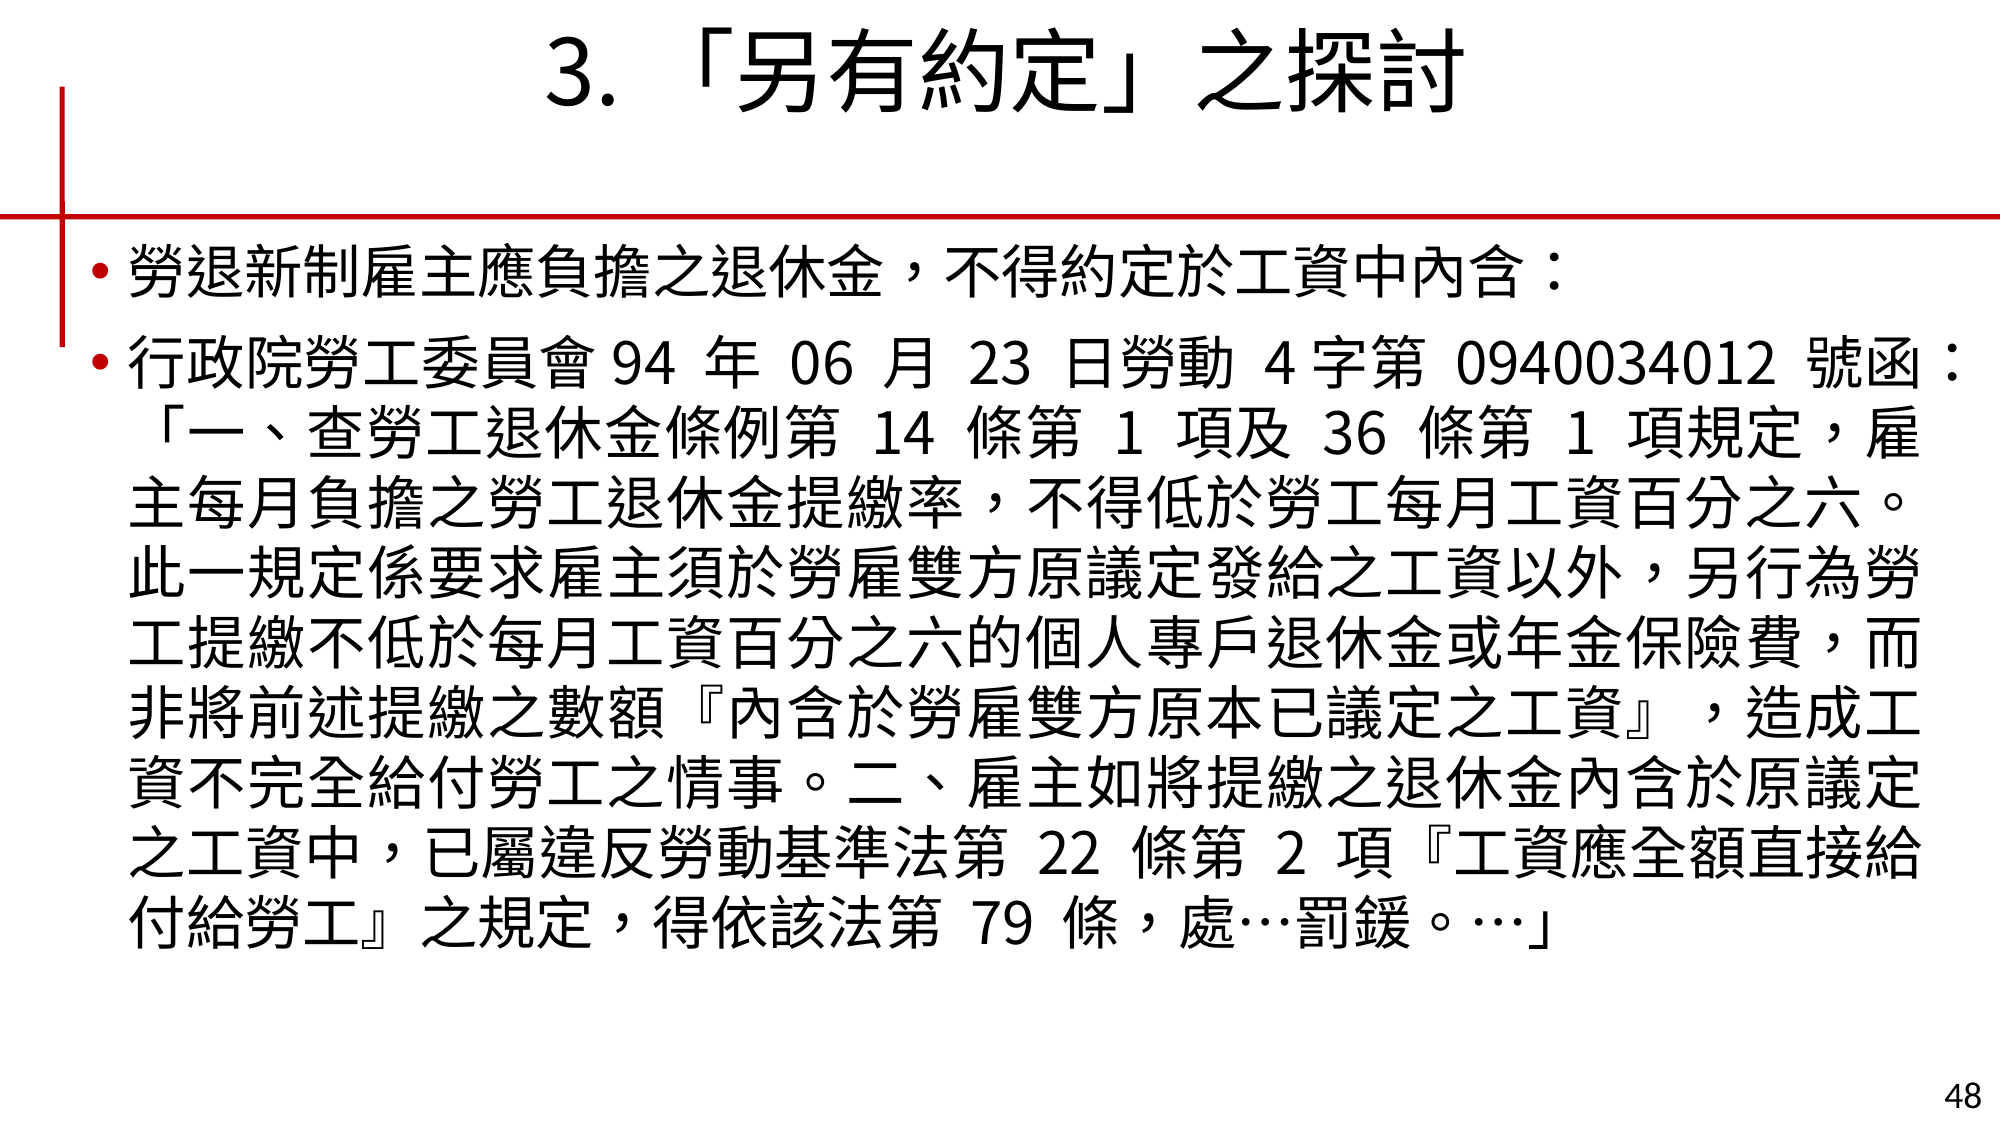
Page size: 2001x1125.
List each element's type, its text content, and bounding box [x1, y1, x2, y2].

title 3.「另有約定」之探討 [75, 6, 1938, 211]
slide_number <編號> [1701, 1063, 1998, 1118]
list 勞退新制雇主應負擔之退休金，不得約定於工資中內含： 行政院勞工委員會94 年 06 月 23 日勞動 4字第 0940034012 號函：「一、查勞工退休金條例第 14 條第 1 項及 36 條第 1 項規定，雇主每月負擔之勞工退休金提繳率，不得低於勞工每月工資百分之六。此一規定係要求雇主須於勞雇雙方原議定發給之工資以外，另行為勞工提繳不低於每月工資百分之六的個人專戶退休金或年金保險費，而非將前述提繳之數額『內含於勞雇雙方原本已議定之工資』，造成工資不完全給付勞工之情事。二、雇主如將提繳之退休金內含於原議定之工資中，已屬違反勞動基準法第 22 條第 2 項『工資應全額直接給付給勞工』之規定，得依該法第 79 條，處…罰鍰。…」 [75, 228, 1938, 1038]
